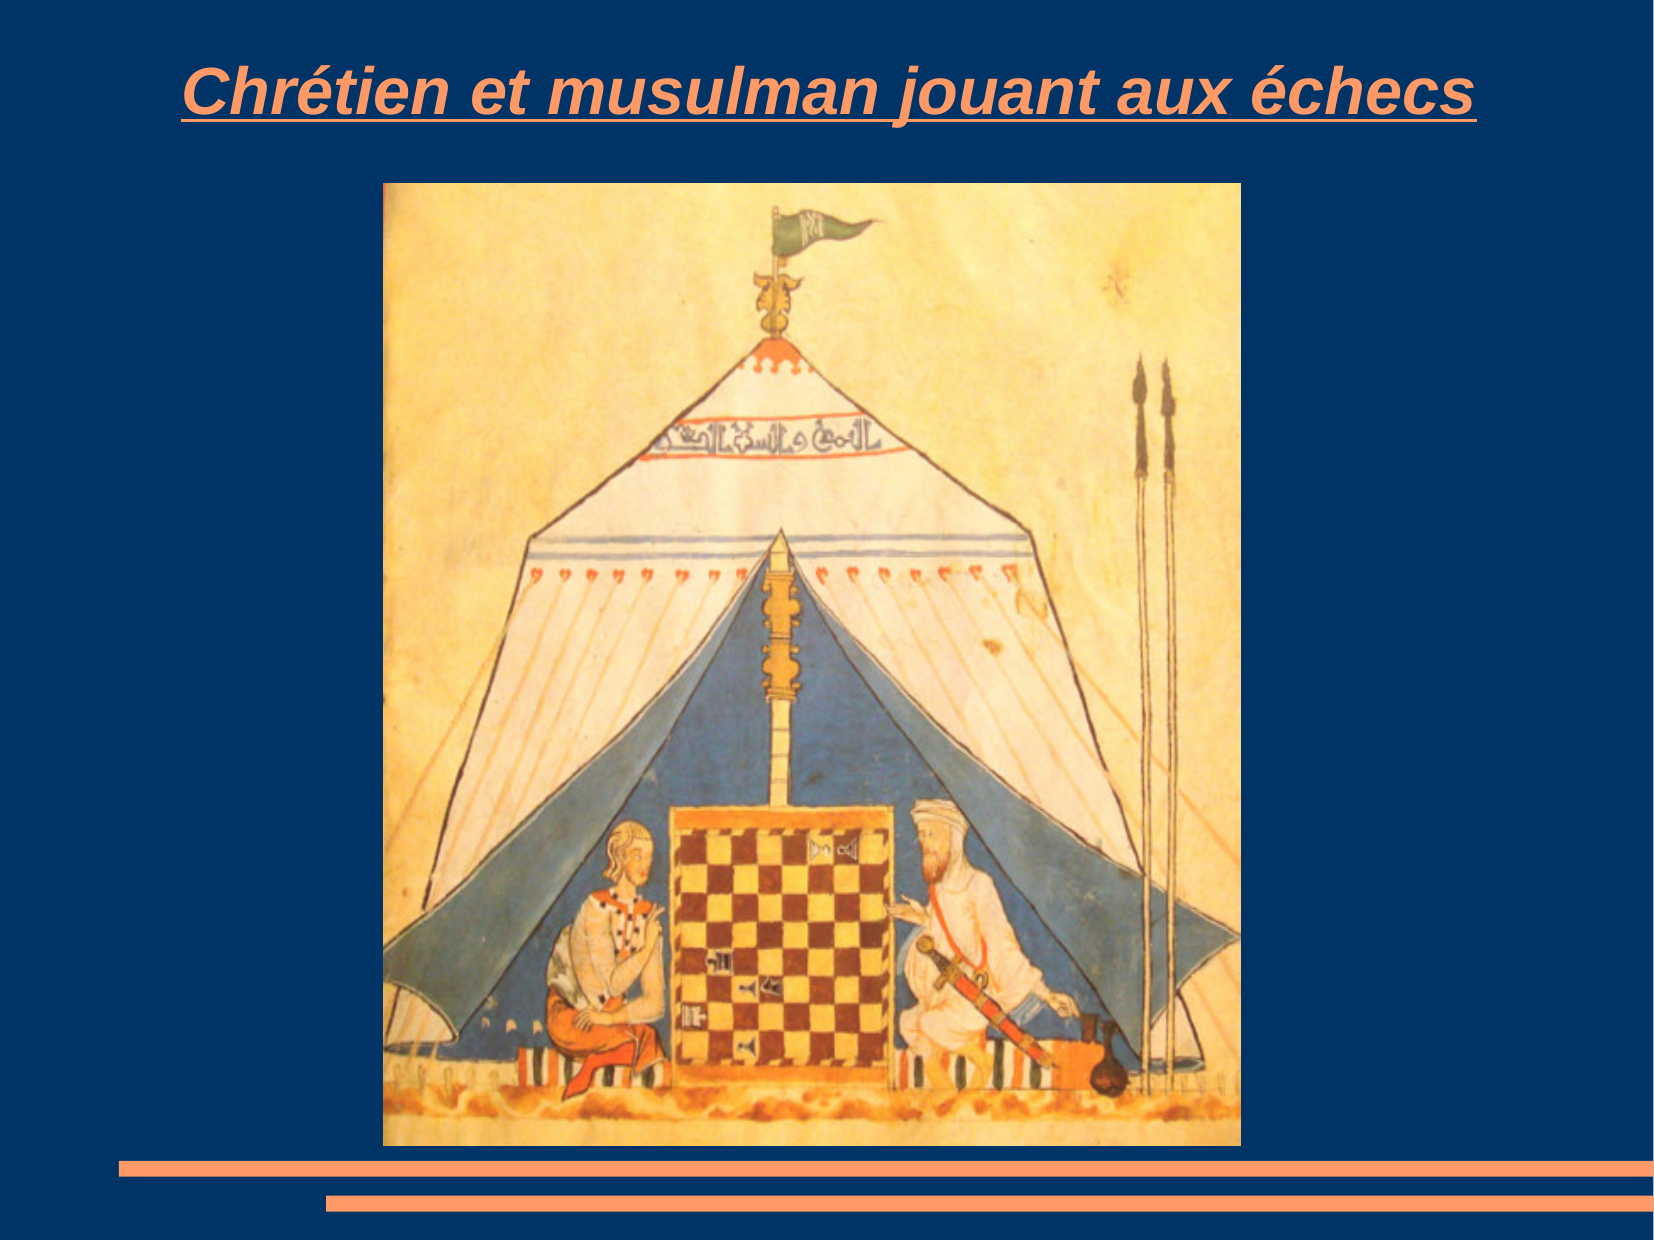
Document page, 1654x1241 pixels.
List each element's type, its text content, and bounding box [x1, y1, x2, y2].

picture [383, 183, 1241, 1146]
title Chrétien et musulman jouant aux échecs [123, 0, 1536, 208]
